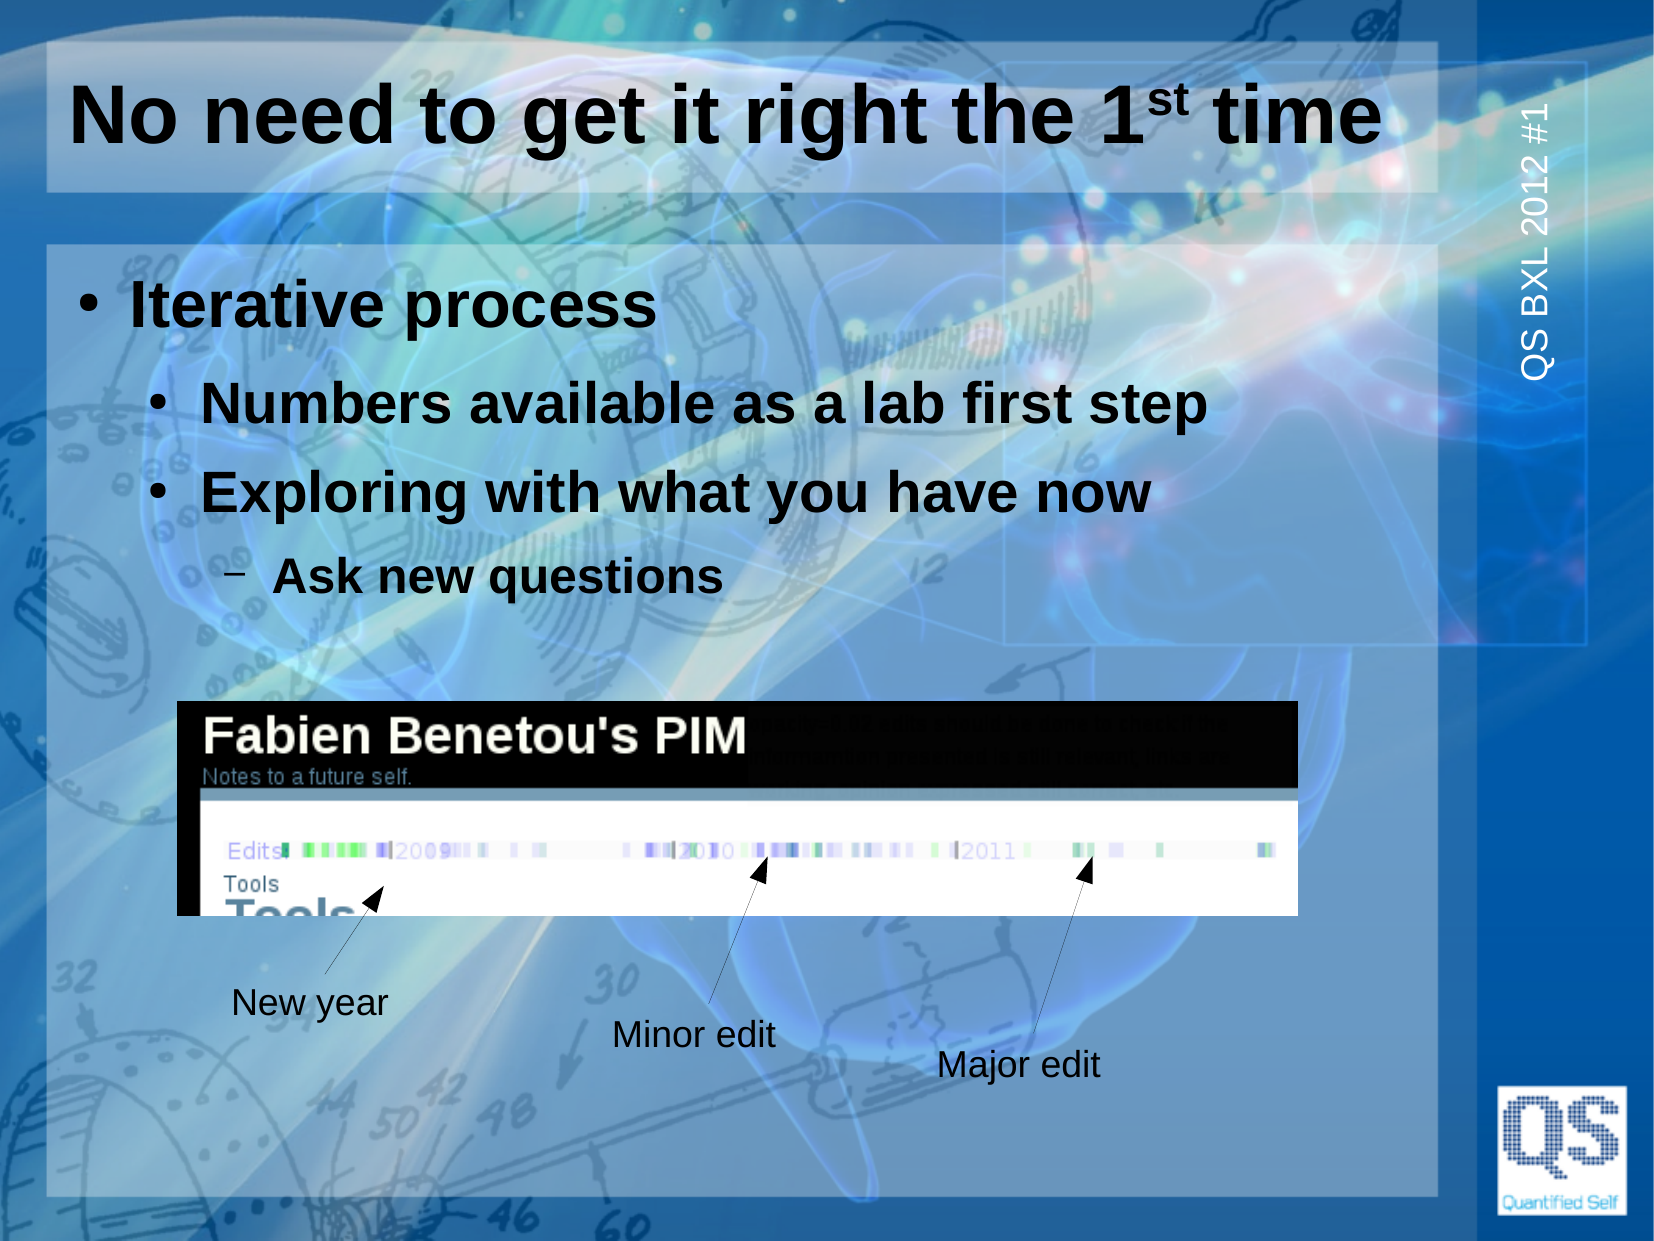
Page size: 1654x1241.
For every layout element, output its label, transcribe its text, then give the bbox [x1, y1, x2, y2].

text_box Major edit [797, 1035, 1241, 1093]
list Iterative process Numbers available as a lab first step Exploring with what you have now Ask new questions [59, 266, 1430, 1086]
text_box Minor edit [472, 1006, 916, 1063]
text_box New year [88, 974, 532, 1032]
picture [0, 0, 1654, 1241]
title No need to get it right the 1st time [17, 18, 1436, 212]
